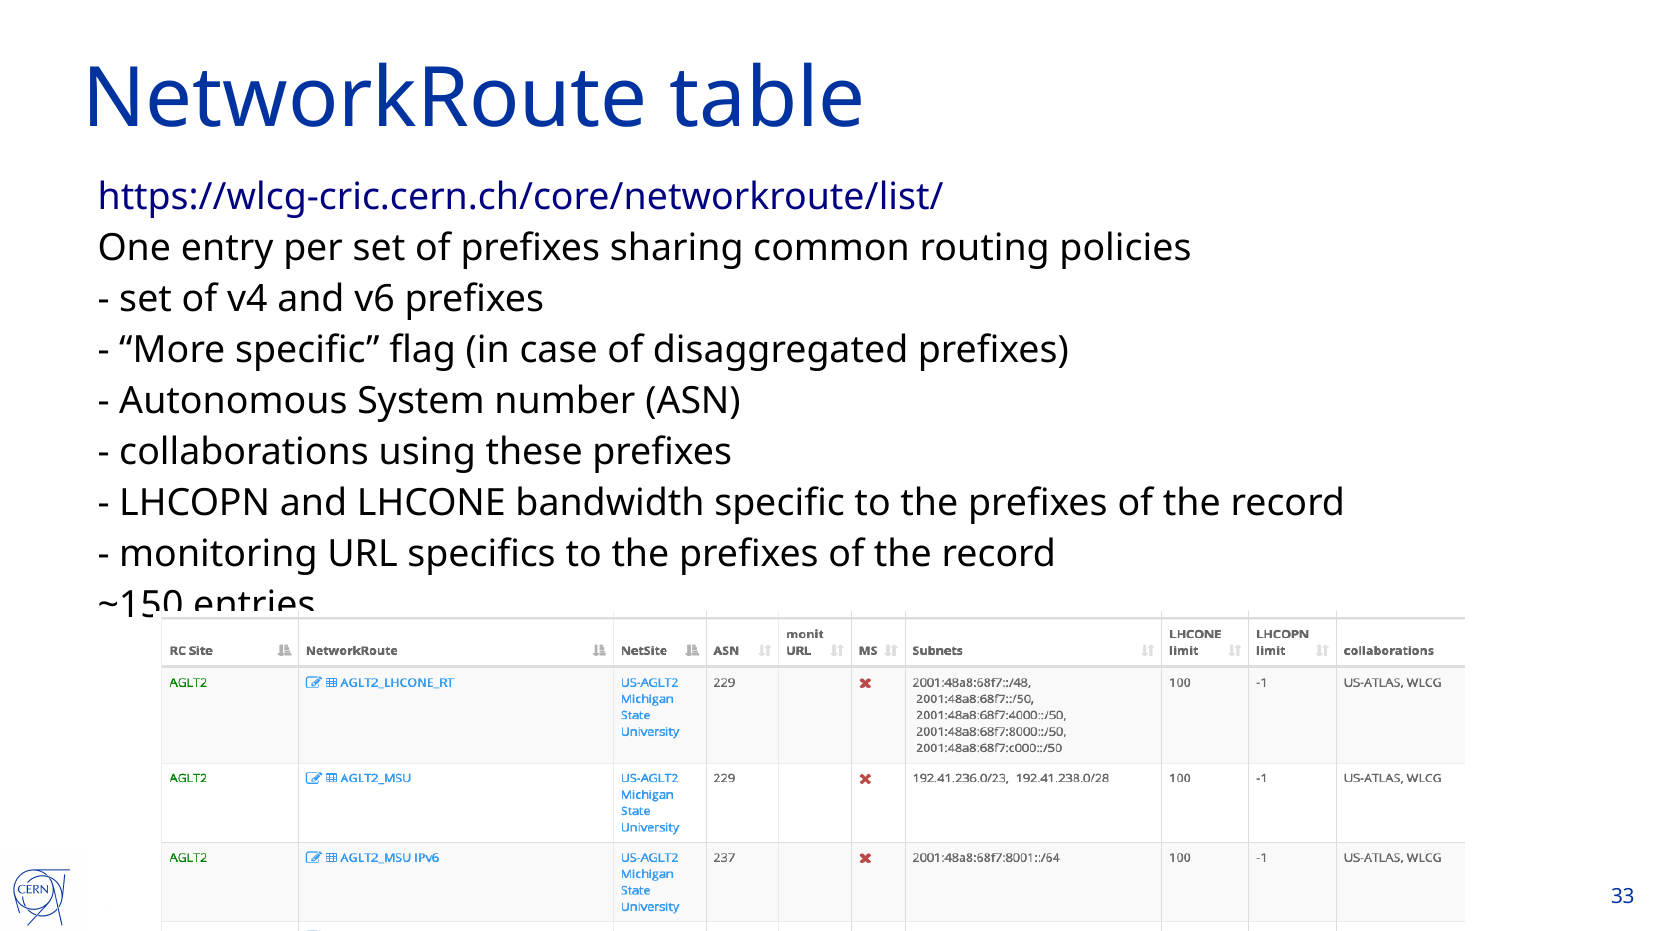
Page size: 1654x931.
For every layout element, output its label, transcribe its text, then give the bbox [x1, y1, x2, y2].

picture [0, 850, 127, 931]
text_box https://wlcg-cric.cern.ch/core/networkroute/list/ One entry per set of prefixes sharing common routing policies - set of v4 and v6 prefixes - “More specific” flag (in case of disaggregated prefixes) - Autonomous System number (ASN) - collaborations using these prefixes - LHCOPN and LHCONE bandwidth specific to the prefixes of the record - monitoring URL specifics to the prefixes of the record ~150 entries [82, 161, 1607, 603]
picture [153, 611, 1465, 931]
title NetworkRoute table [82, 37, 1571, 161]
